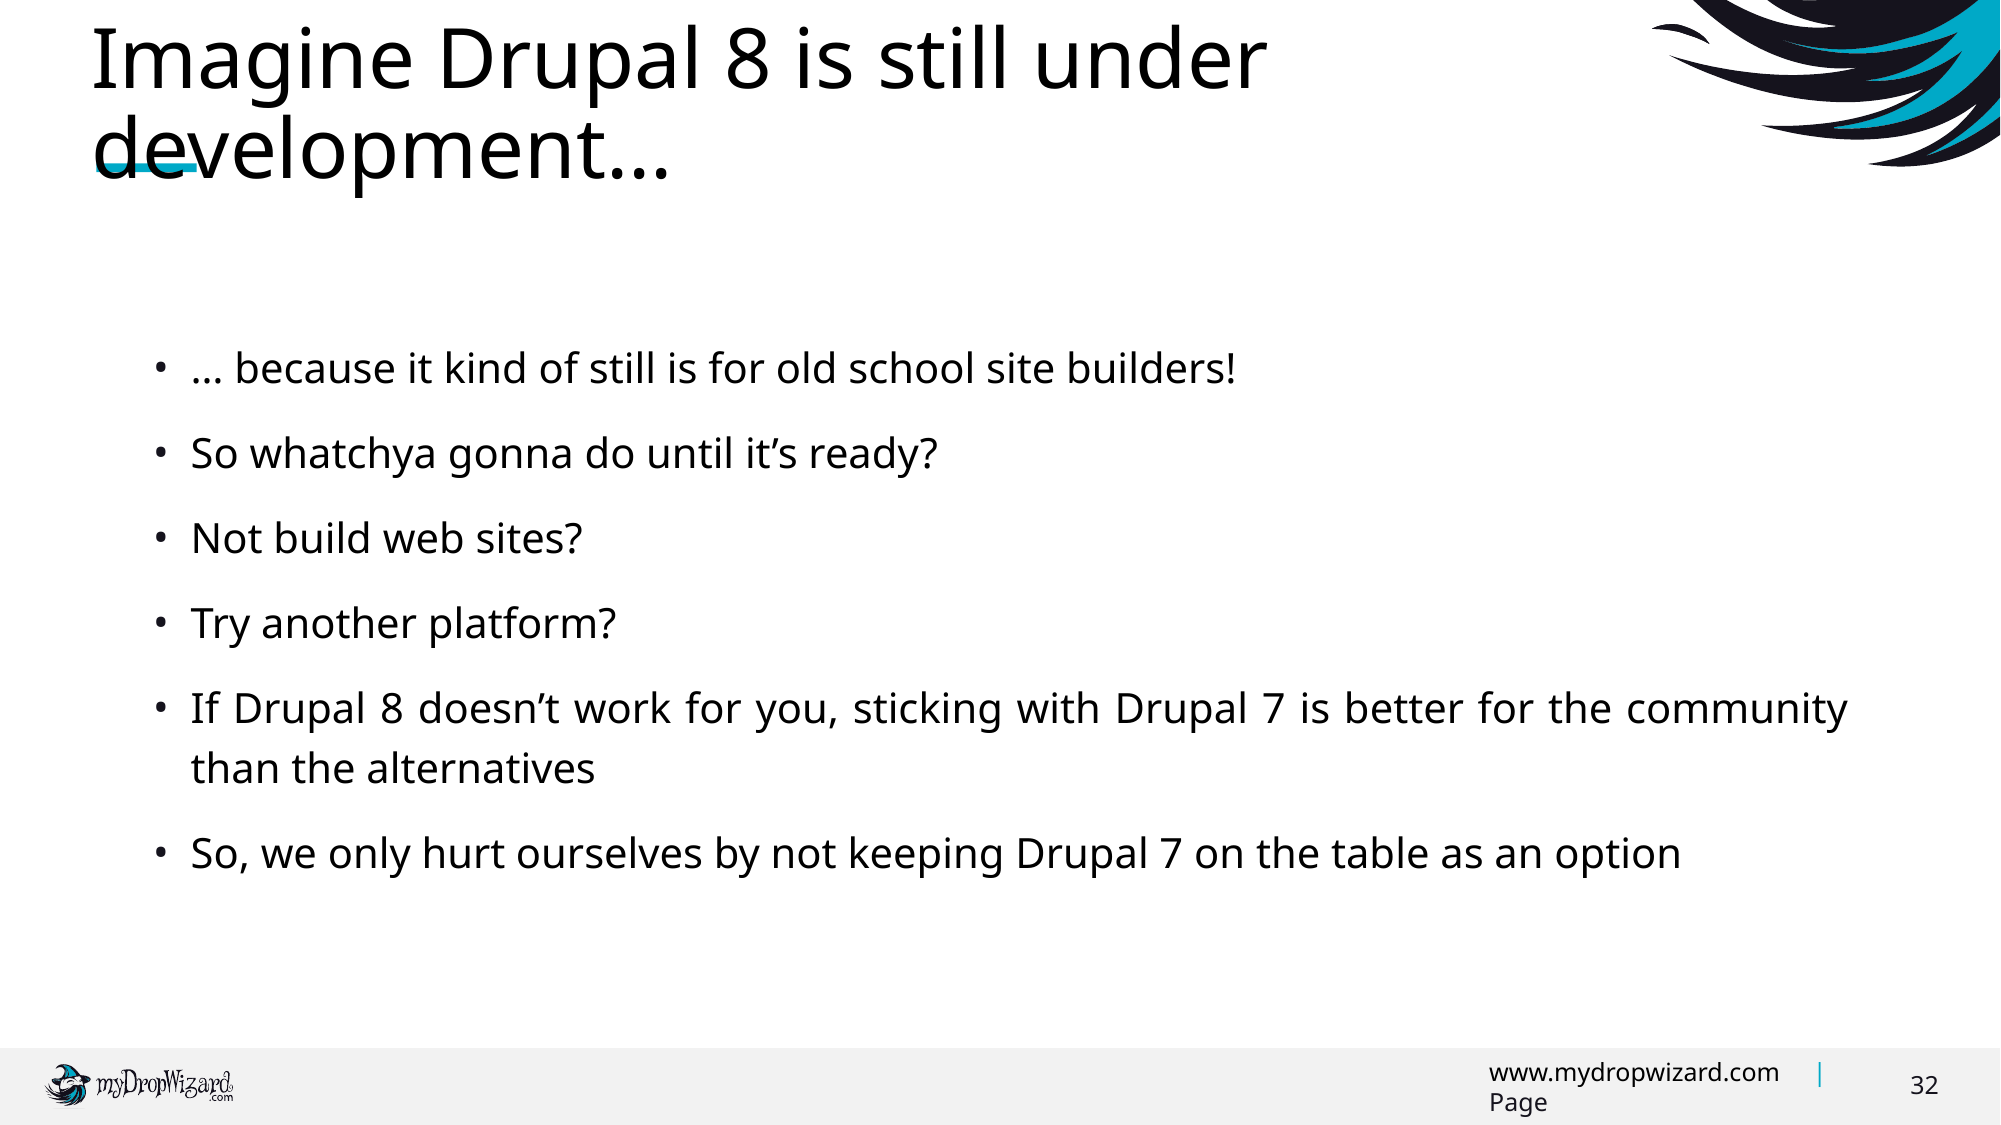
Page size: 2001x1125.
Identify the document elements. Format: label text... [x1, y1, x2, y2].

list … because it kind of still is for old school site builders! So whatchya gonna do until it’s ready? Not build web sites? Try another platform? If Drupal 8 doesn’t work for you, sticking with Drupal 7 is better for the community than the alternatives So, we only hurt ourselves by not keeping Drupal 7 on the table as an option [138, 194, 1864, 1014]
title Imagine Drupal 8 is still under development... [76, 47, 1863, 166]
slide_number <number> [1895, 1057, 1969, 1117]
